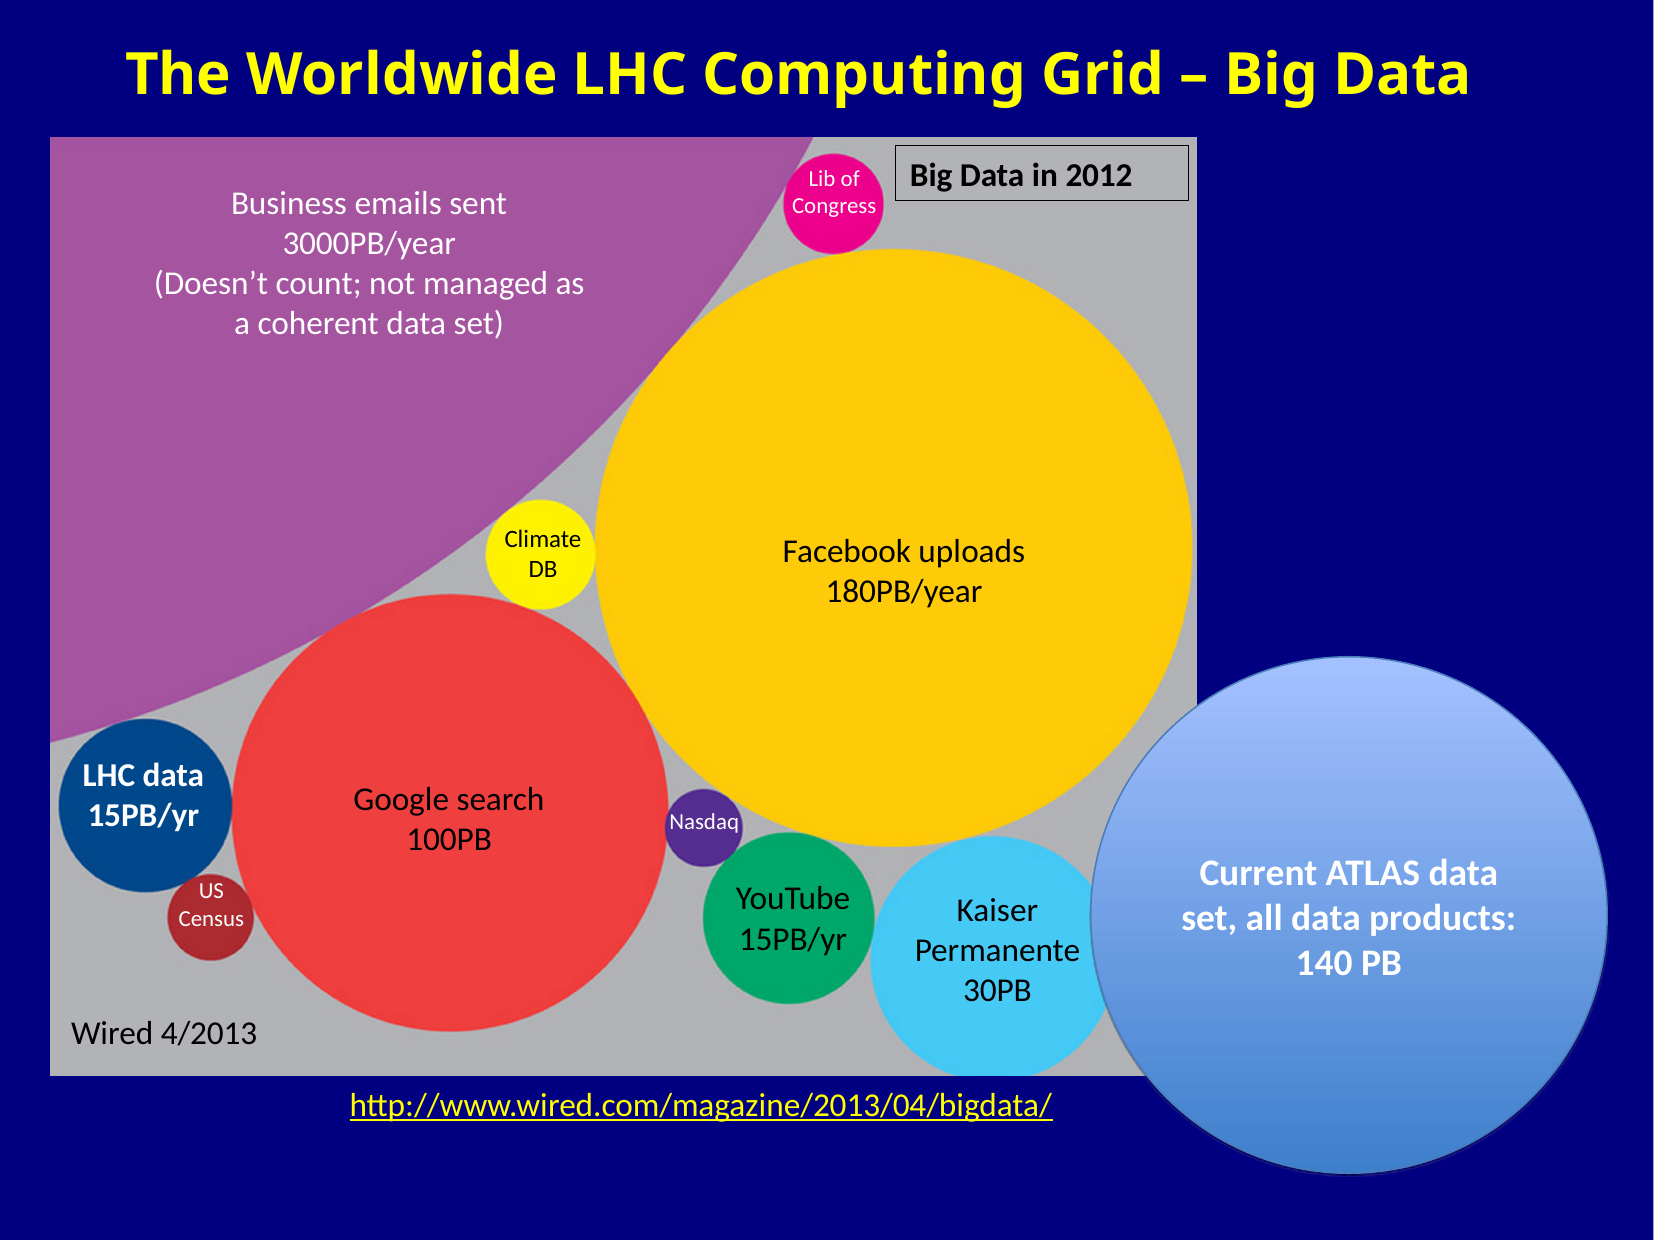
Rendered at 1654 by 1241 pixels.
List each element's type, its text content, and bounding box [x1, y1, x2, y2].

text_box Lib of Congress [777, 156, 892, 226]
text_box Wired 4/2013 [56, 1003, 406, 1059]
text_box The Worldwide LHC Computing Grid – Big Data [110, 28, 1487, 115]
text_box Big Data in 2012 [895, 145, 1189, 201]
text_box LHC data 15PB/yr [67, 745, 219, 841]
text_box Current ATLAS data set, all data products: 140 PB [1090, 656, 1608, 1174]
text_box Climate DB [489, 514, 597, 590]
picture [50, 137, 1197, 1076]
text_box Google search 100PB [338, 769, 560, 865]
text_box Business emails sent 3000PB/year (Doesn’t count; not managed as a coherent data set) [138, 173, 600, 349]
text_box US Census [163, 868, 260, 939]
text_box Facebook uploads 180PB/year [767, 521, 1041, 617]
text_box Kaiser Permanente 30PB [899, 880, 1096, 1016]
text_box Nasdaq [654, 798, 754, 842]
text_box http://www.wired.com/magazine/2013/04/bigdata/ [334, 1075, 1076, 1131]
text_box YouTube 15PB/yr [720, 869, 866, 965]
